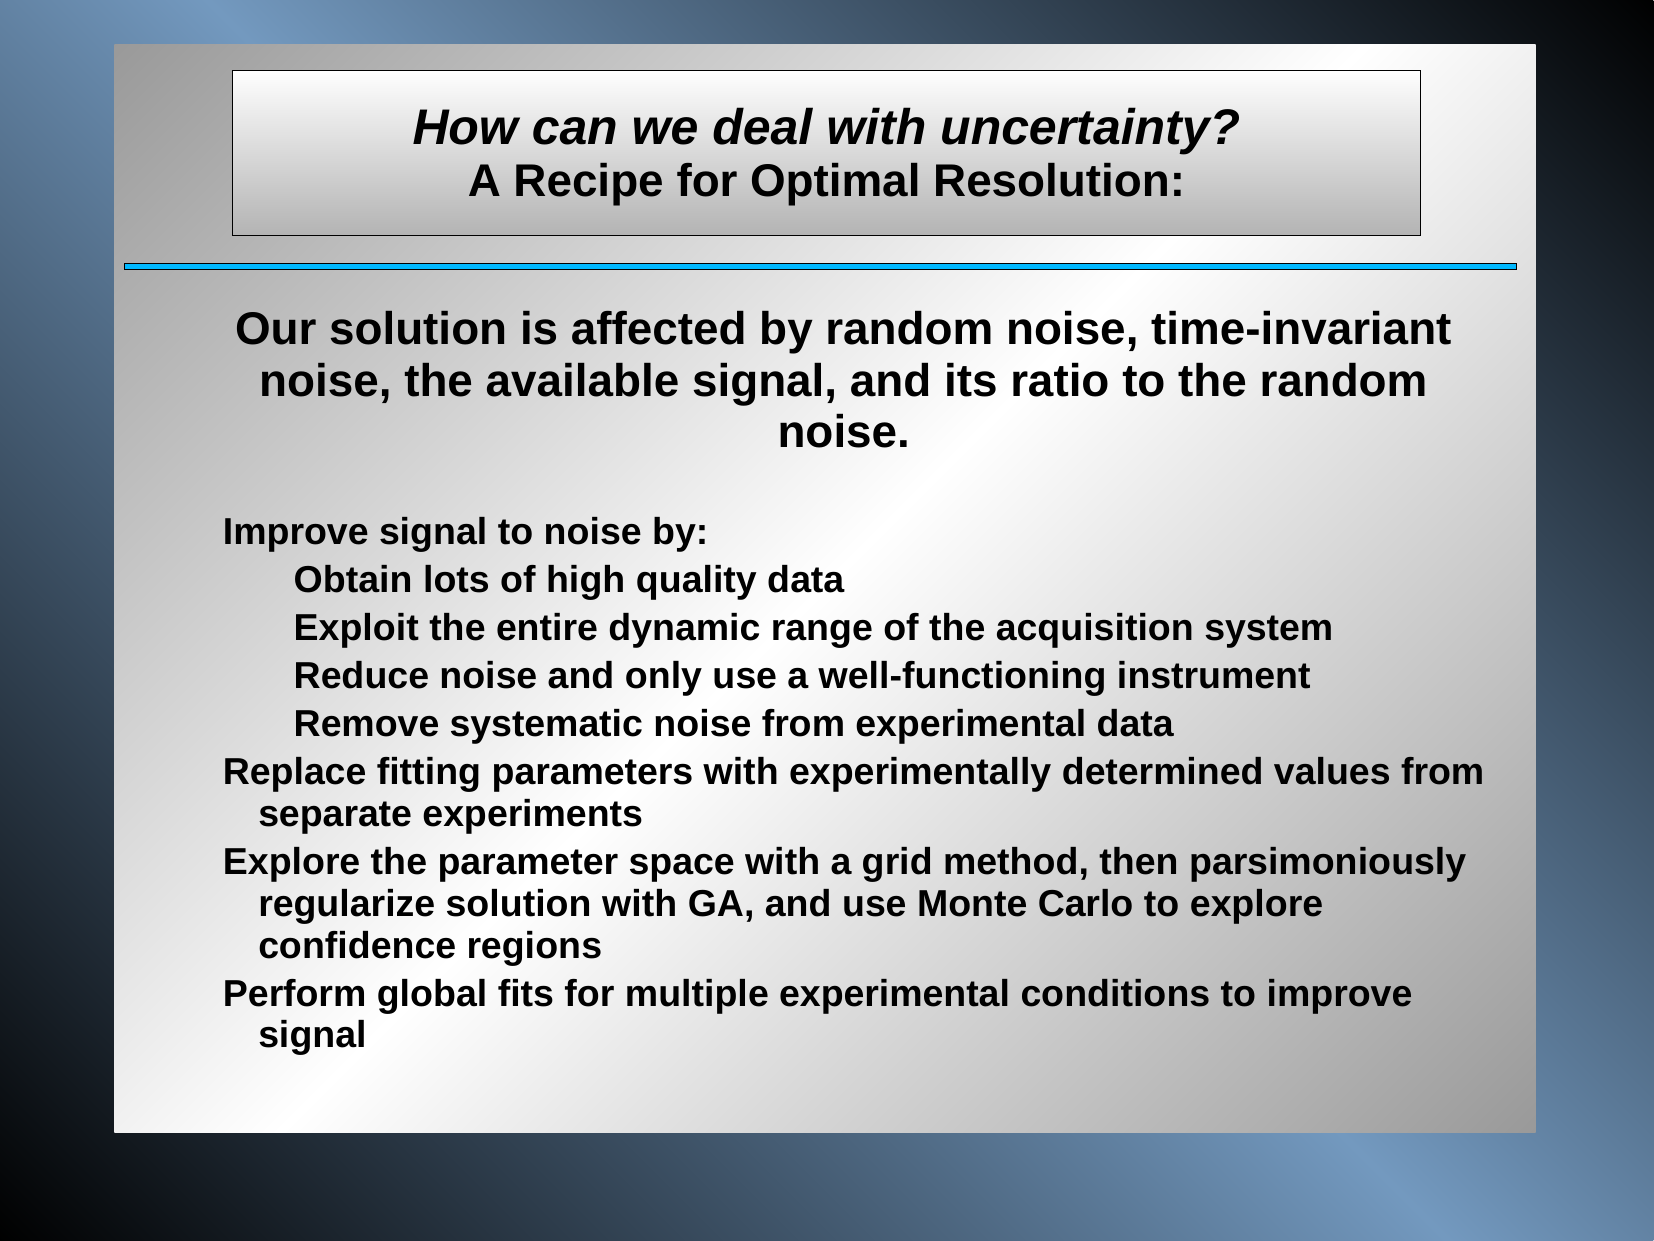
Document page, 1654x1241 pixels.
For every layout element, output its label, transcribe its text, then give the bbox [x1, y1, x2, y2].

text_box [232, 70, 1421, 236]
text_box How can we deal with uncertainty? A Recipe for Optimal Resolution: [274, 98, 1379, 206]
text_box [124, 263, 1517, 270]
text_box Our solution is affected by random noise, time-invariant noise, the available signal, and its ratio to the random noise. Improve signal to noise by: Obtain lots of high quality data Exploit the entire dynamic range of the acquisition system Reduce noise and only use a well-functioning instrument Remove systematic noise from experimental data Replace fitting parameters with experimentally determined values from separate experiments Explore the parameter space with a grid method, then parsimoniously regularize solution with GA, and use Monte Carlo to explore confidence regions Perform global fits for multiple experimental conditions to improve signal [187, 303, 1501, 1110]
